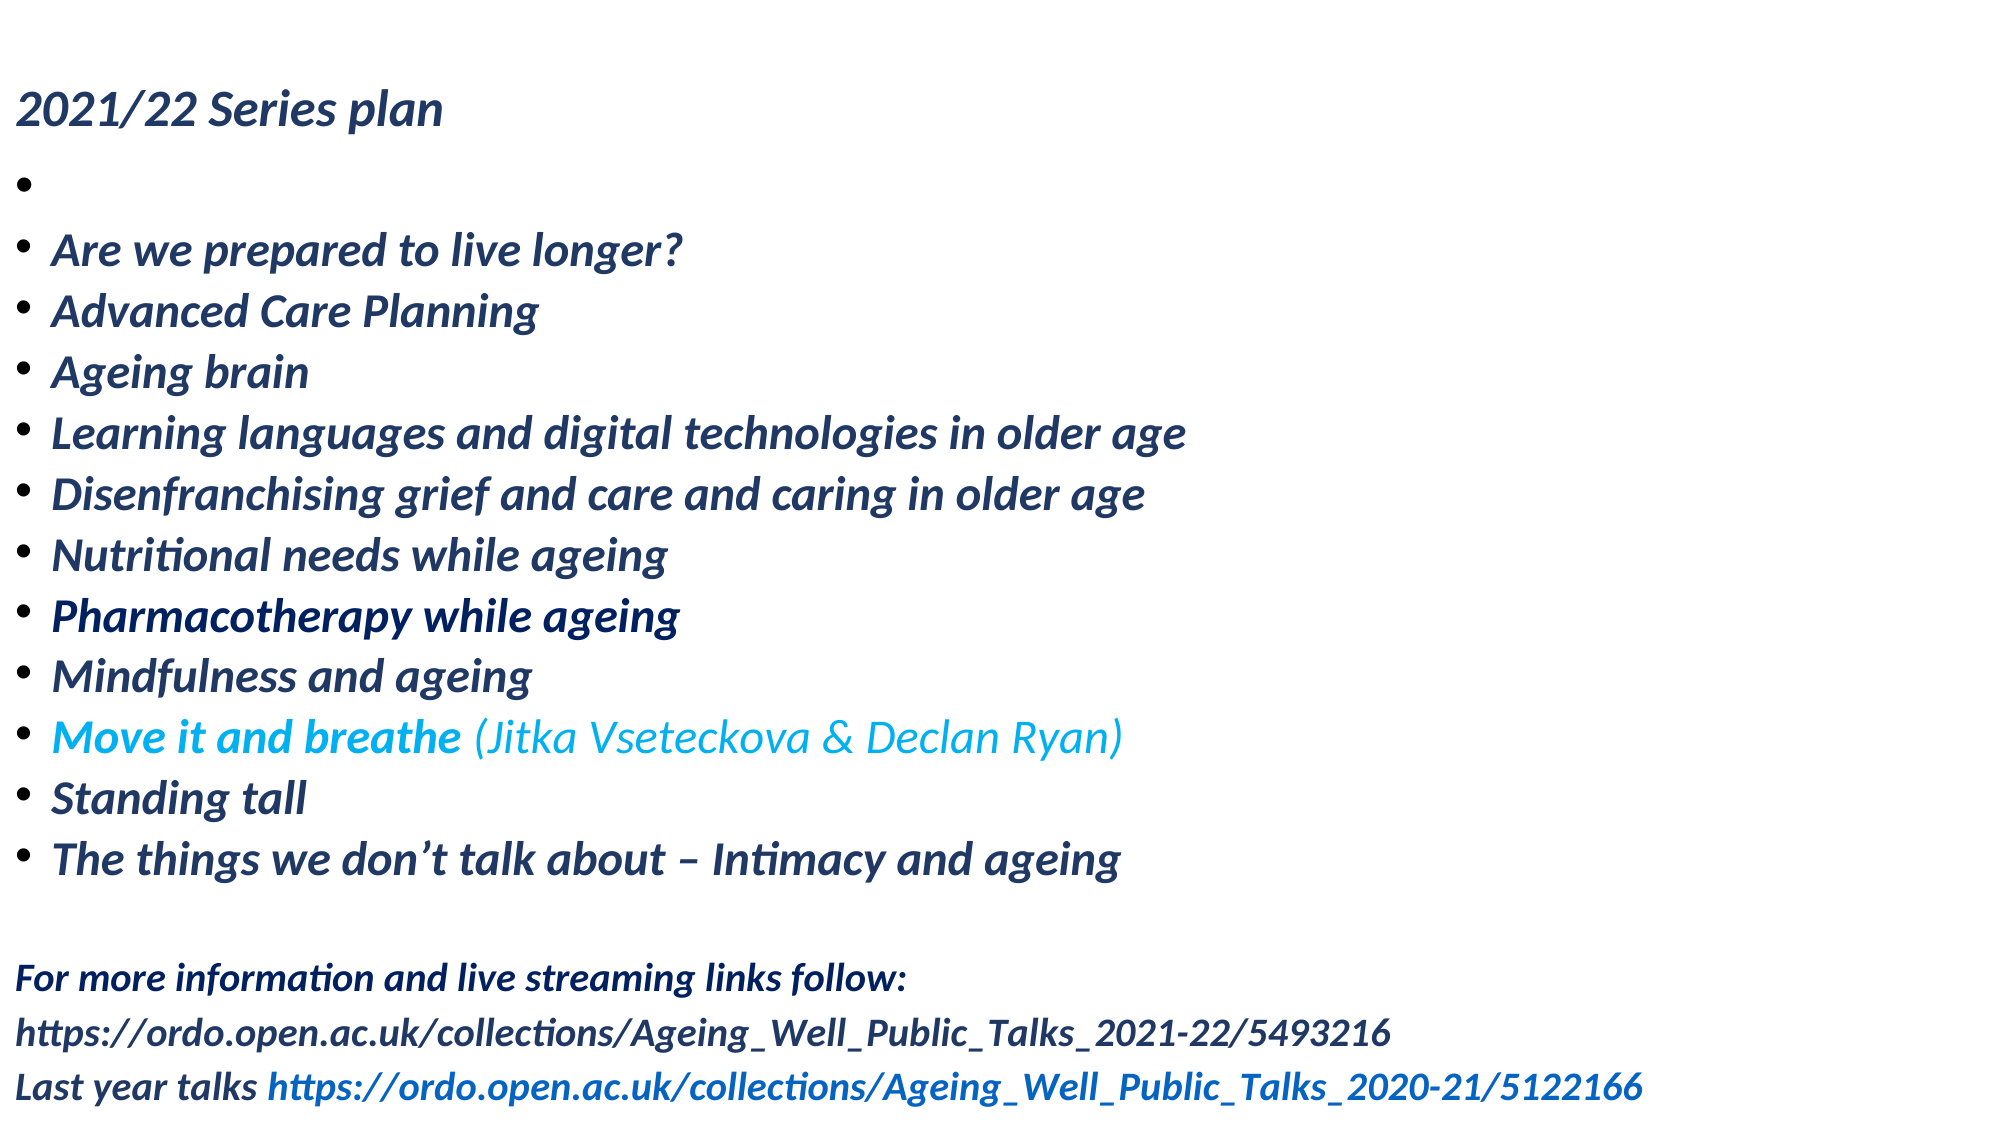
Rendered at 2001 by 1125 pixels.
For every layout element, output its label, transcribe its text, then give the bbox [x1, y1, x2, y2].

list 2021/22 Series plan Are we prepared to live longer? Advanced Care Planning Ageing brain Learning languages and digital technologies in older age Disenfranchising grief and care and caring in older age Nutritional needs while ageing Pharmacotherapy while ageing Mindfulness and ageing Move it and breathe (Jitka Vseteckova & Declan Ryan) Standing tall The things we don’t talk about – Intimacy and ageing For more information and live streaming links follow: https://ordo.open.ac.uk/collections/Ageing_Well_Public_Talks_2021-22/5493216 Last year talks https://ordo.open.ac.uk/collections/Ageing_Well_Public_Talks_2020-21/5122166 [0, 0, 2000, 1125]
